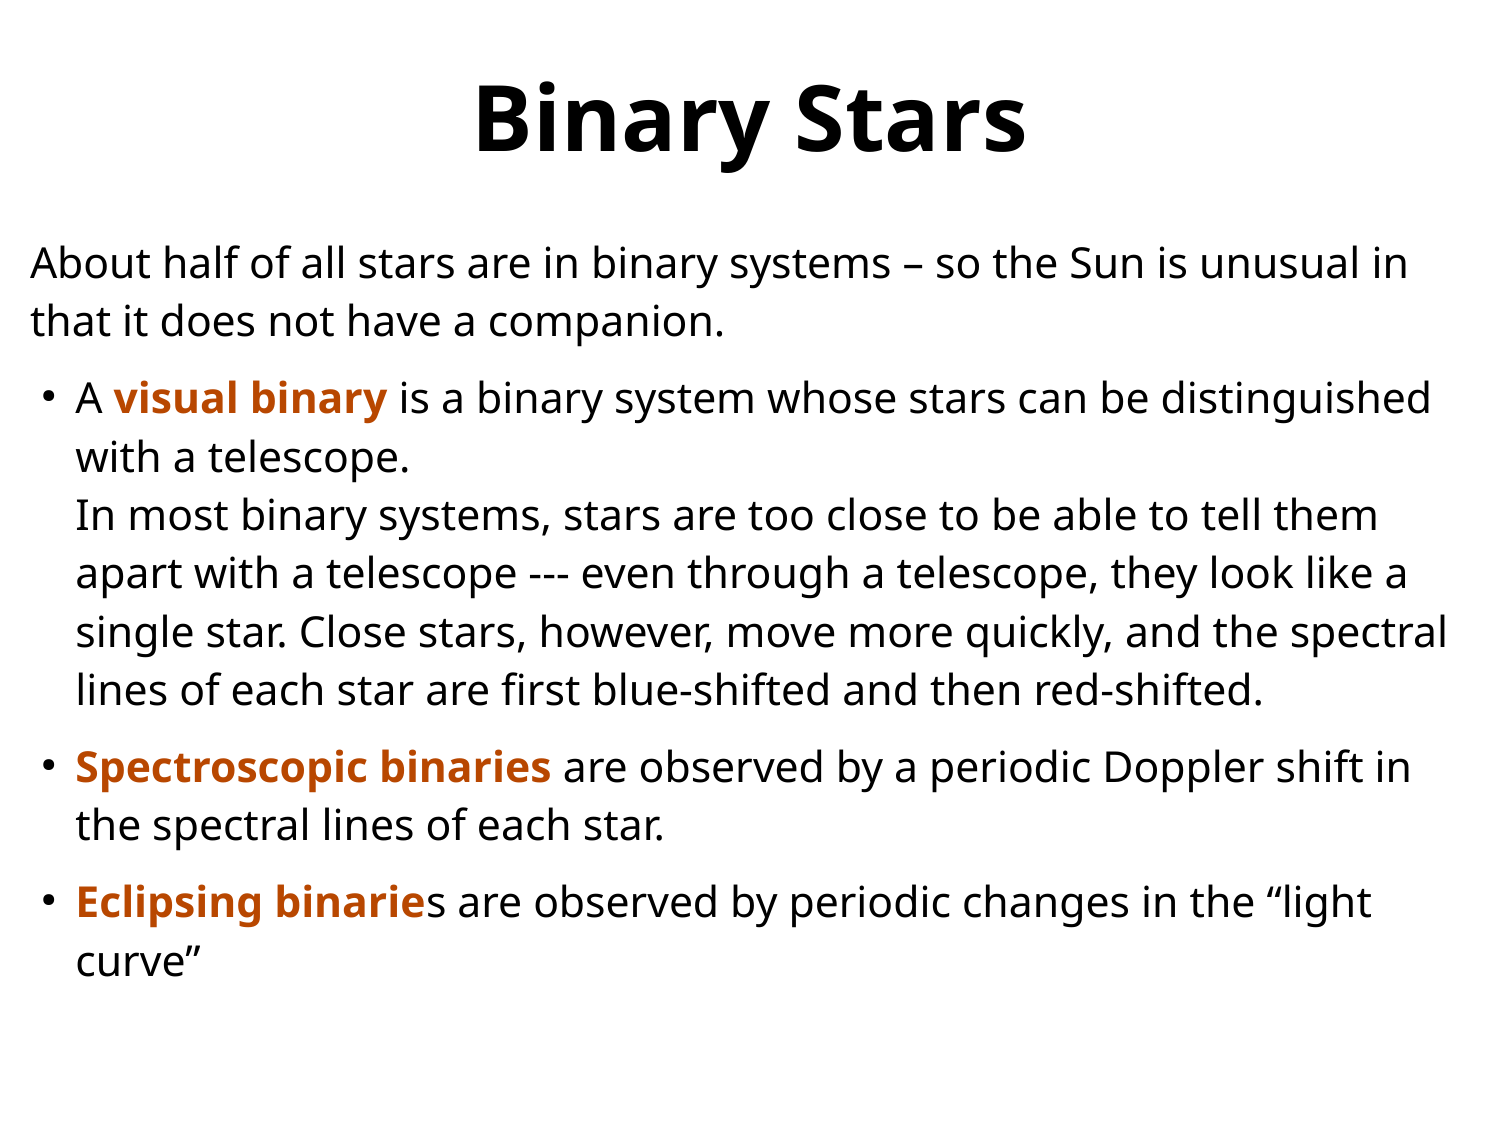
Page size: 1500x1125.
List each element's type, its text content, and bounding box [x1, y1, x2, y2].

list About half of all stars are in binary systems – so the Sun is unusual in that it does not have a companion. A visual binary is a binary system whose stars can be distinguished with a telescope. In most binary systems, stars are too close to be able to tell them apart with a telescope --- even through a telescope, they look like a single star. Close stars, however, move more quickly, and the spectral lines of each star are first blue-shifted and then red-shifted. Spectroscopic binaries are observed by a periodic Doppler shift in the spectral lines of each star. Eclipsing binaries are observed by periodic changes in the “light curve” [30, 232, 1471, 1006]
title Binary Stars [30, 22, 1471, 211]
